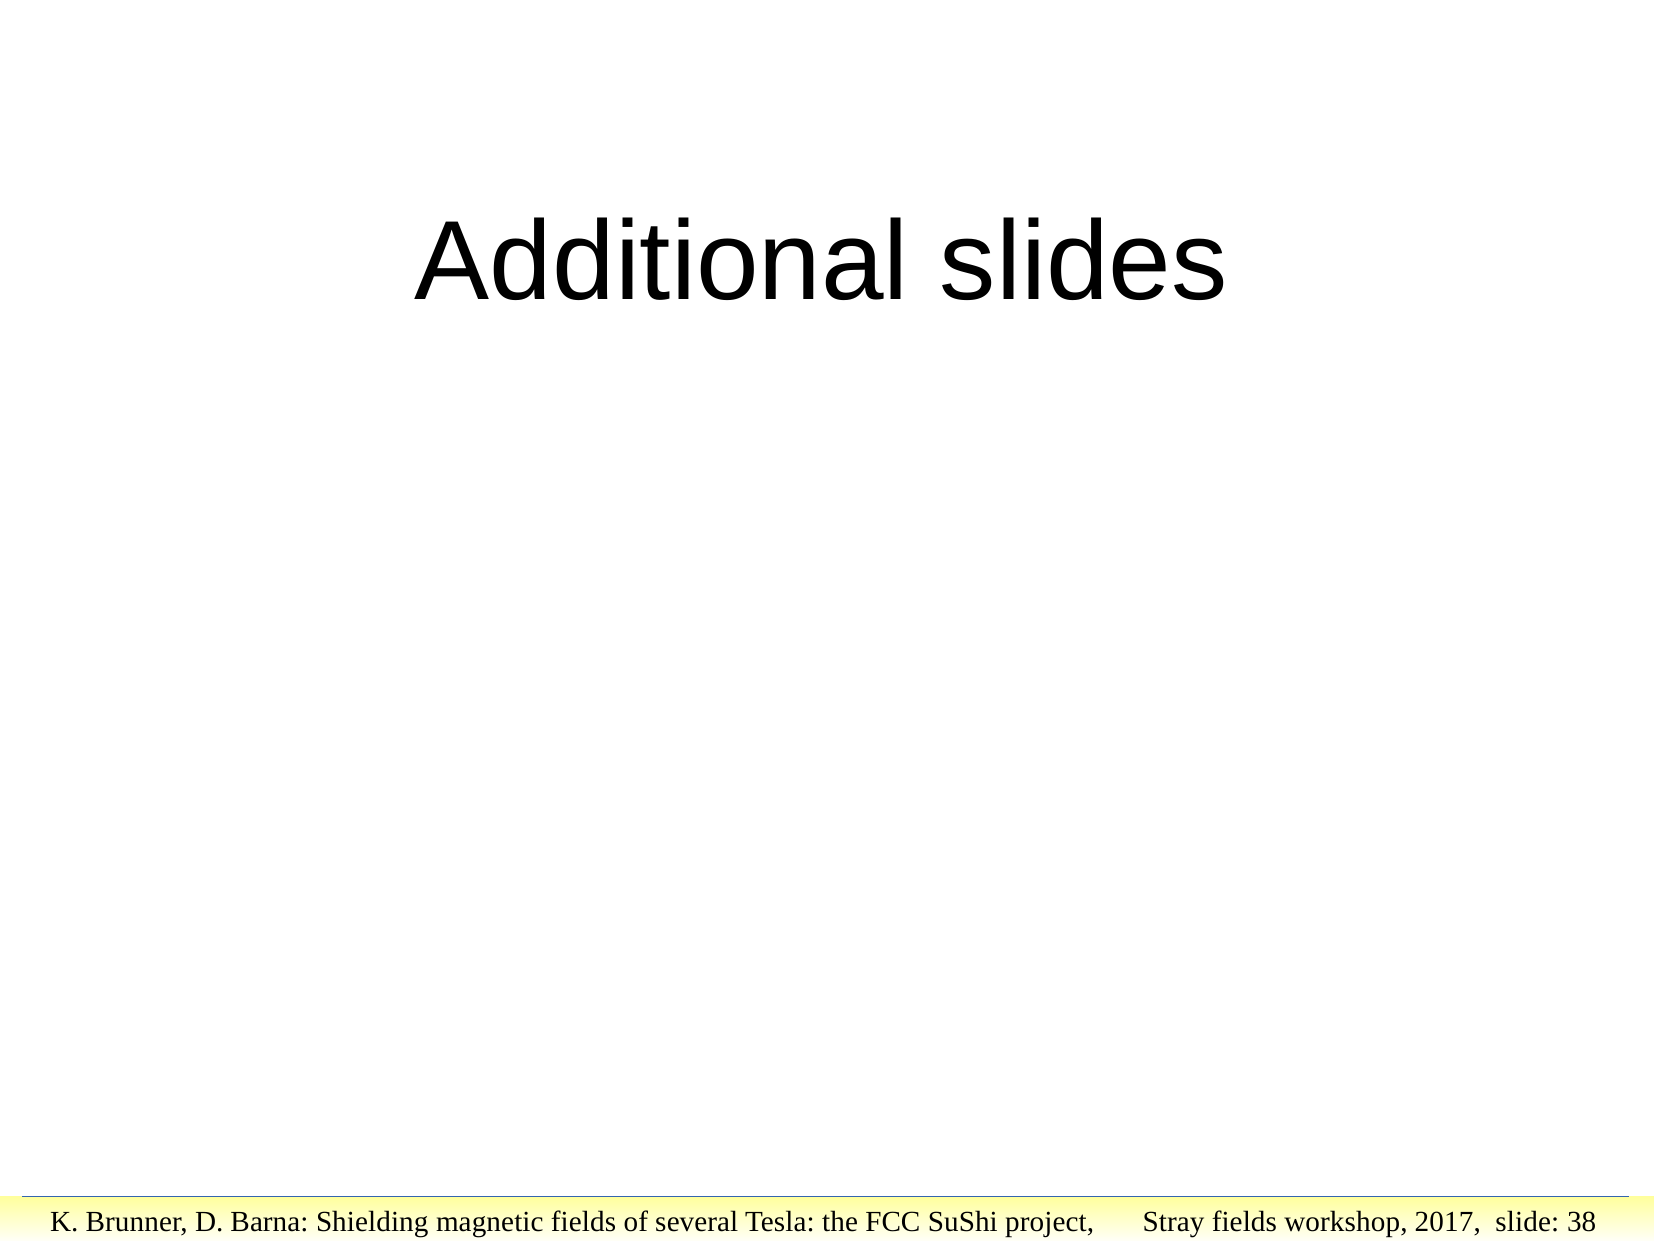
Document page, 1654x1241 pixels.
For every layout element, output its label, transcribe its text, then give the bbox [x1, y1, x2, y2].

title Additional slides [77, 197, 1566, 324]
